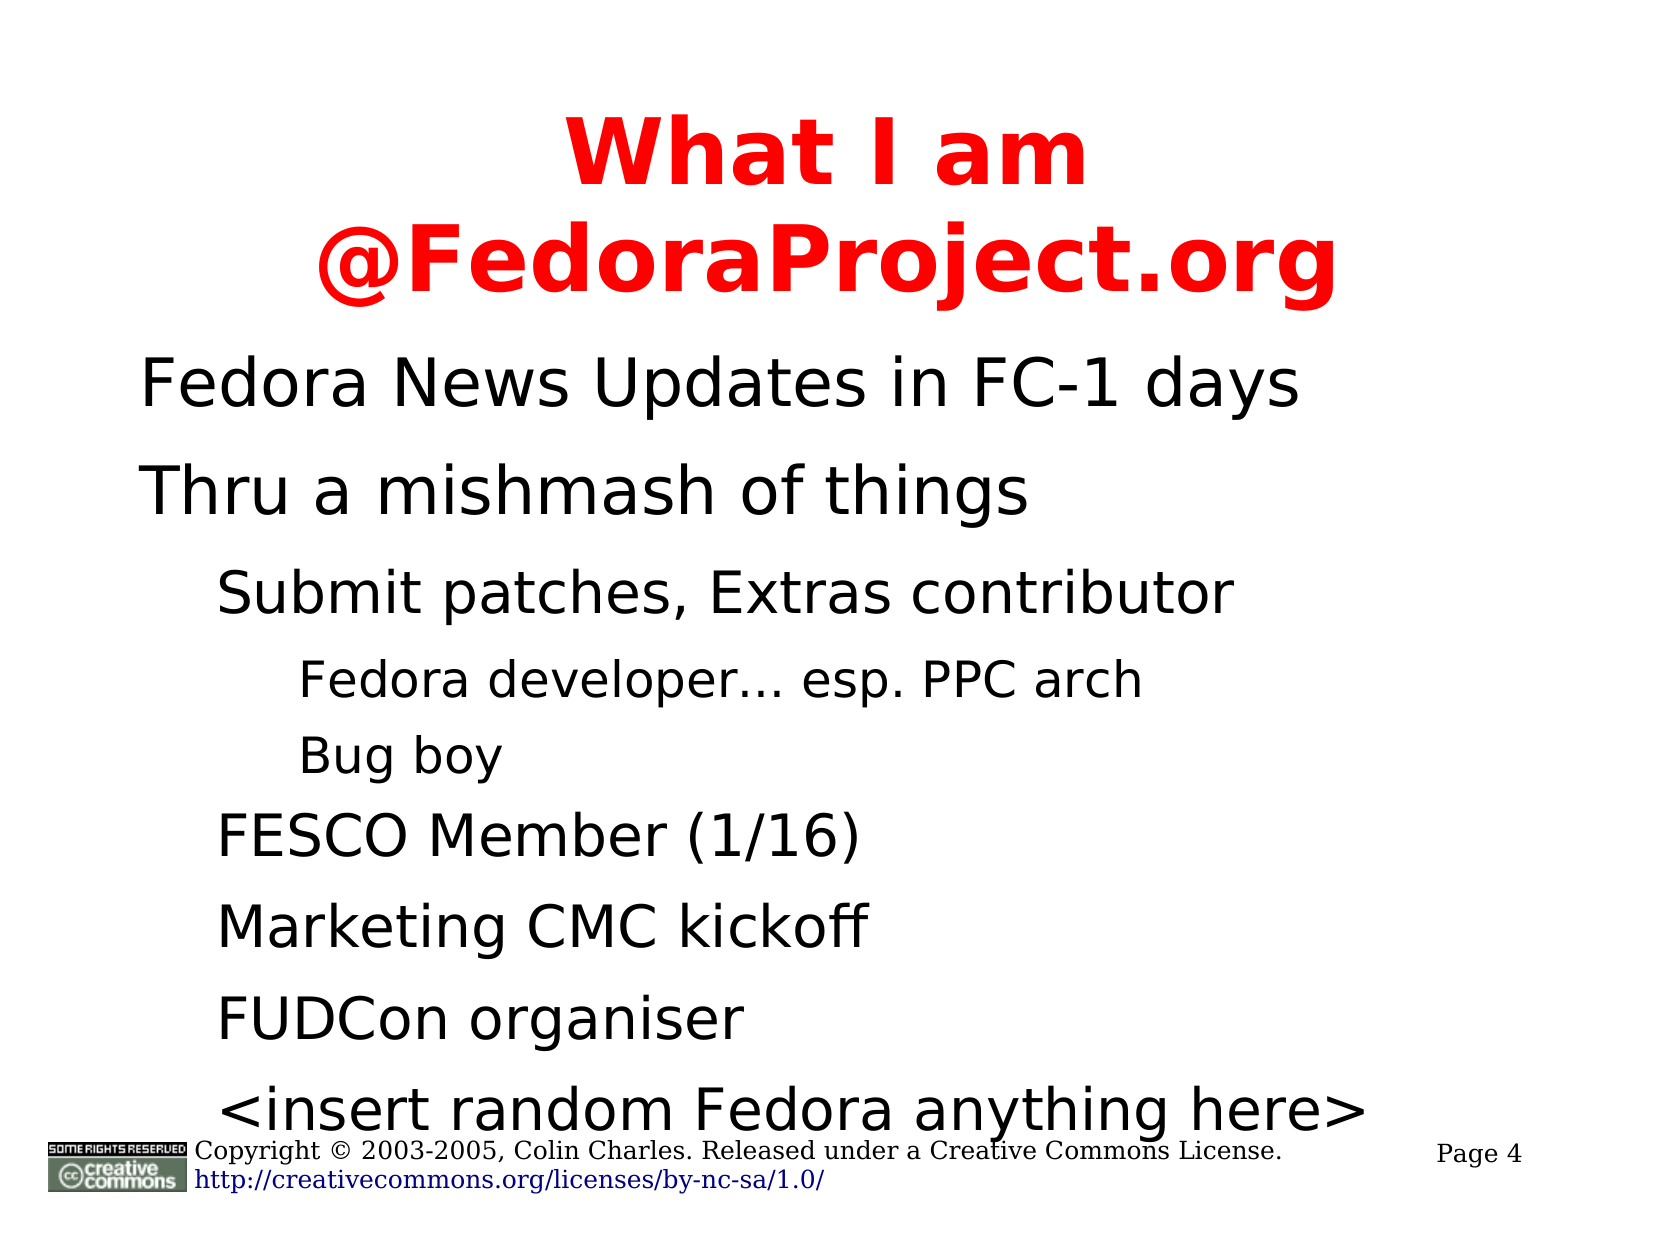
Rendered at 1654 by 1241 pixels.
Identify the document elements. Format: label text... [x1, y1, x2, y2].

picture [48, 1142, 187, 1192]
title What I am @FedoraProject.org [121, 99, 1534, 314]
list Fedora News Updates in FC-1 days Thru a mishmash of things Submit patches, Extras contributor Fedora developer... esp. PPC arch Bug boy FESCO Member (1/16) Marketing CMC kickoff FUDCon organiser <insert random Fedora anything here> [121, 344, 1534, 1145]
